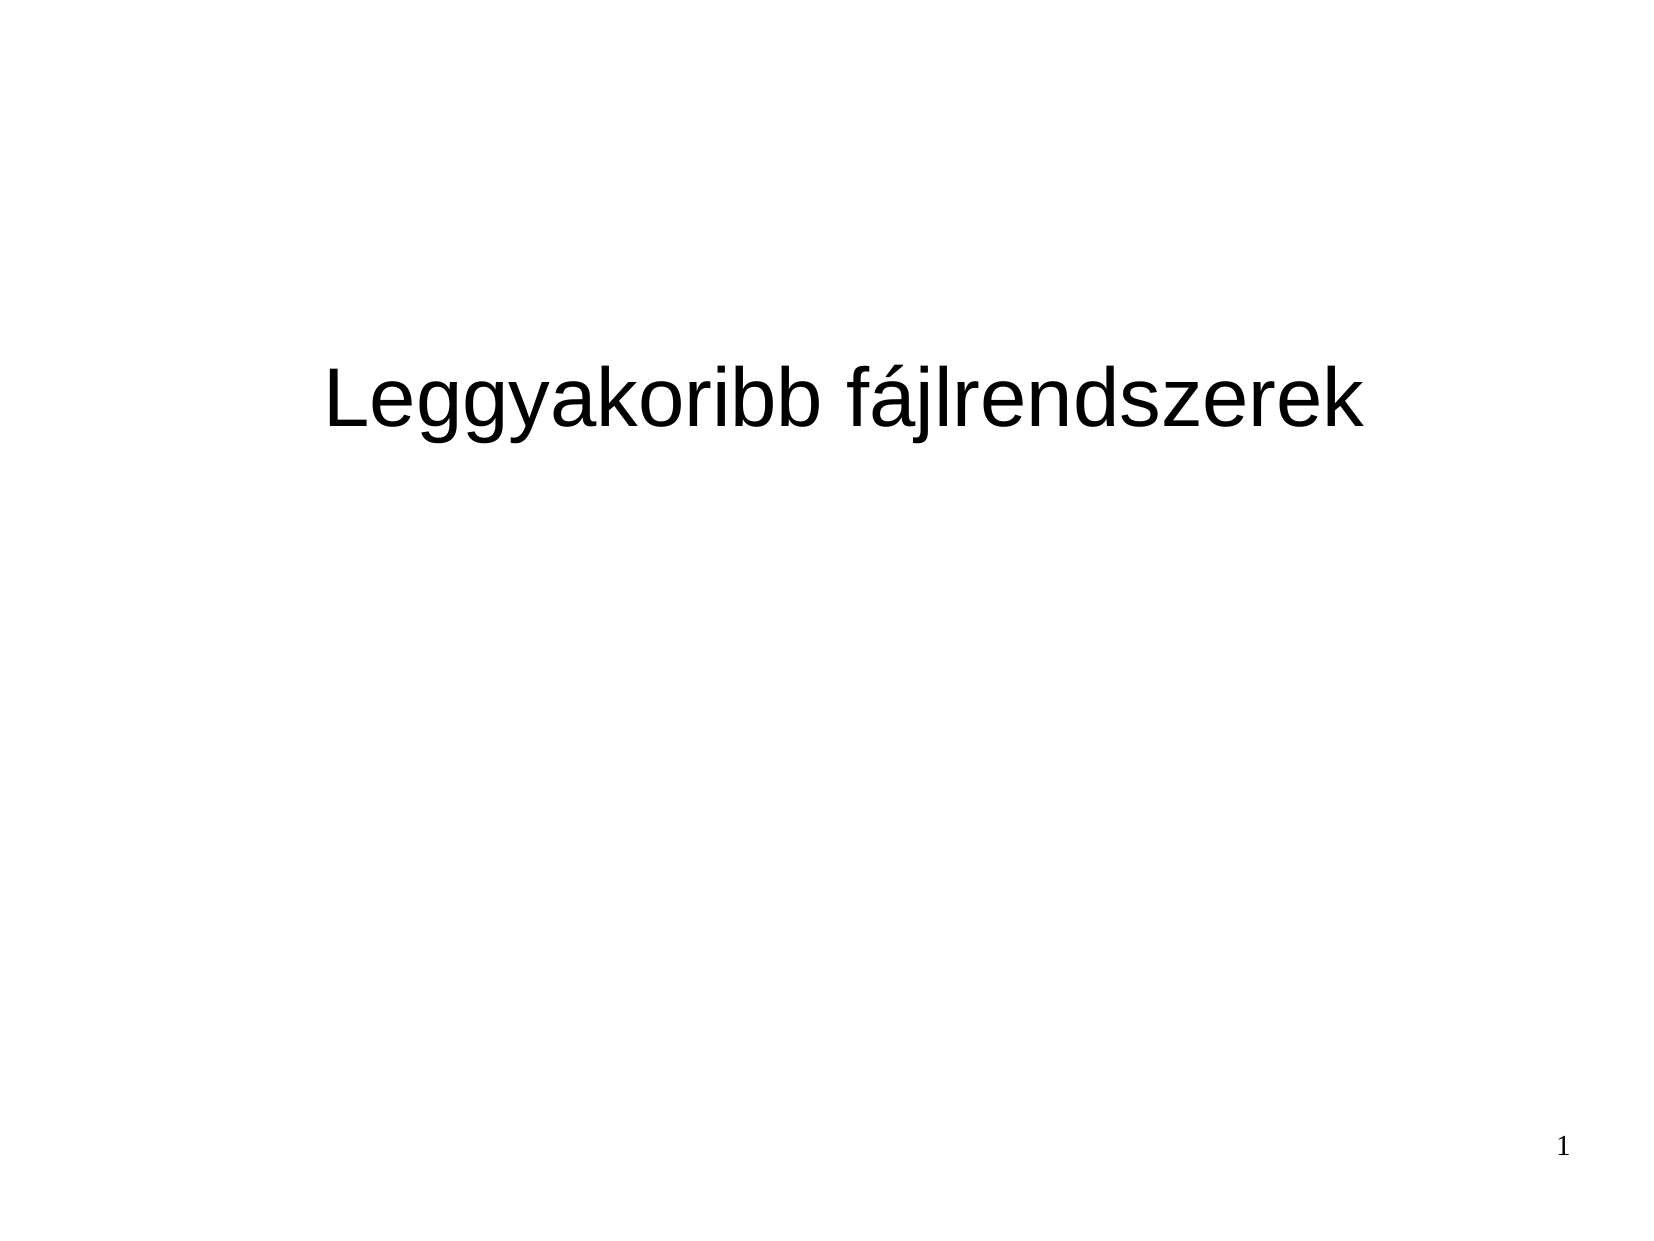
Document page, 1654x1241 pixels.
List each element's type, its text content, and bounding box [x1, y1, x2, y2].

title Leggyakoribb fájlrendszerek [124, 290, 1530, 497]
